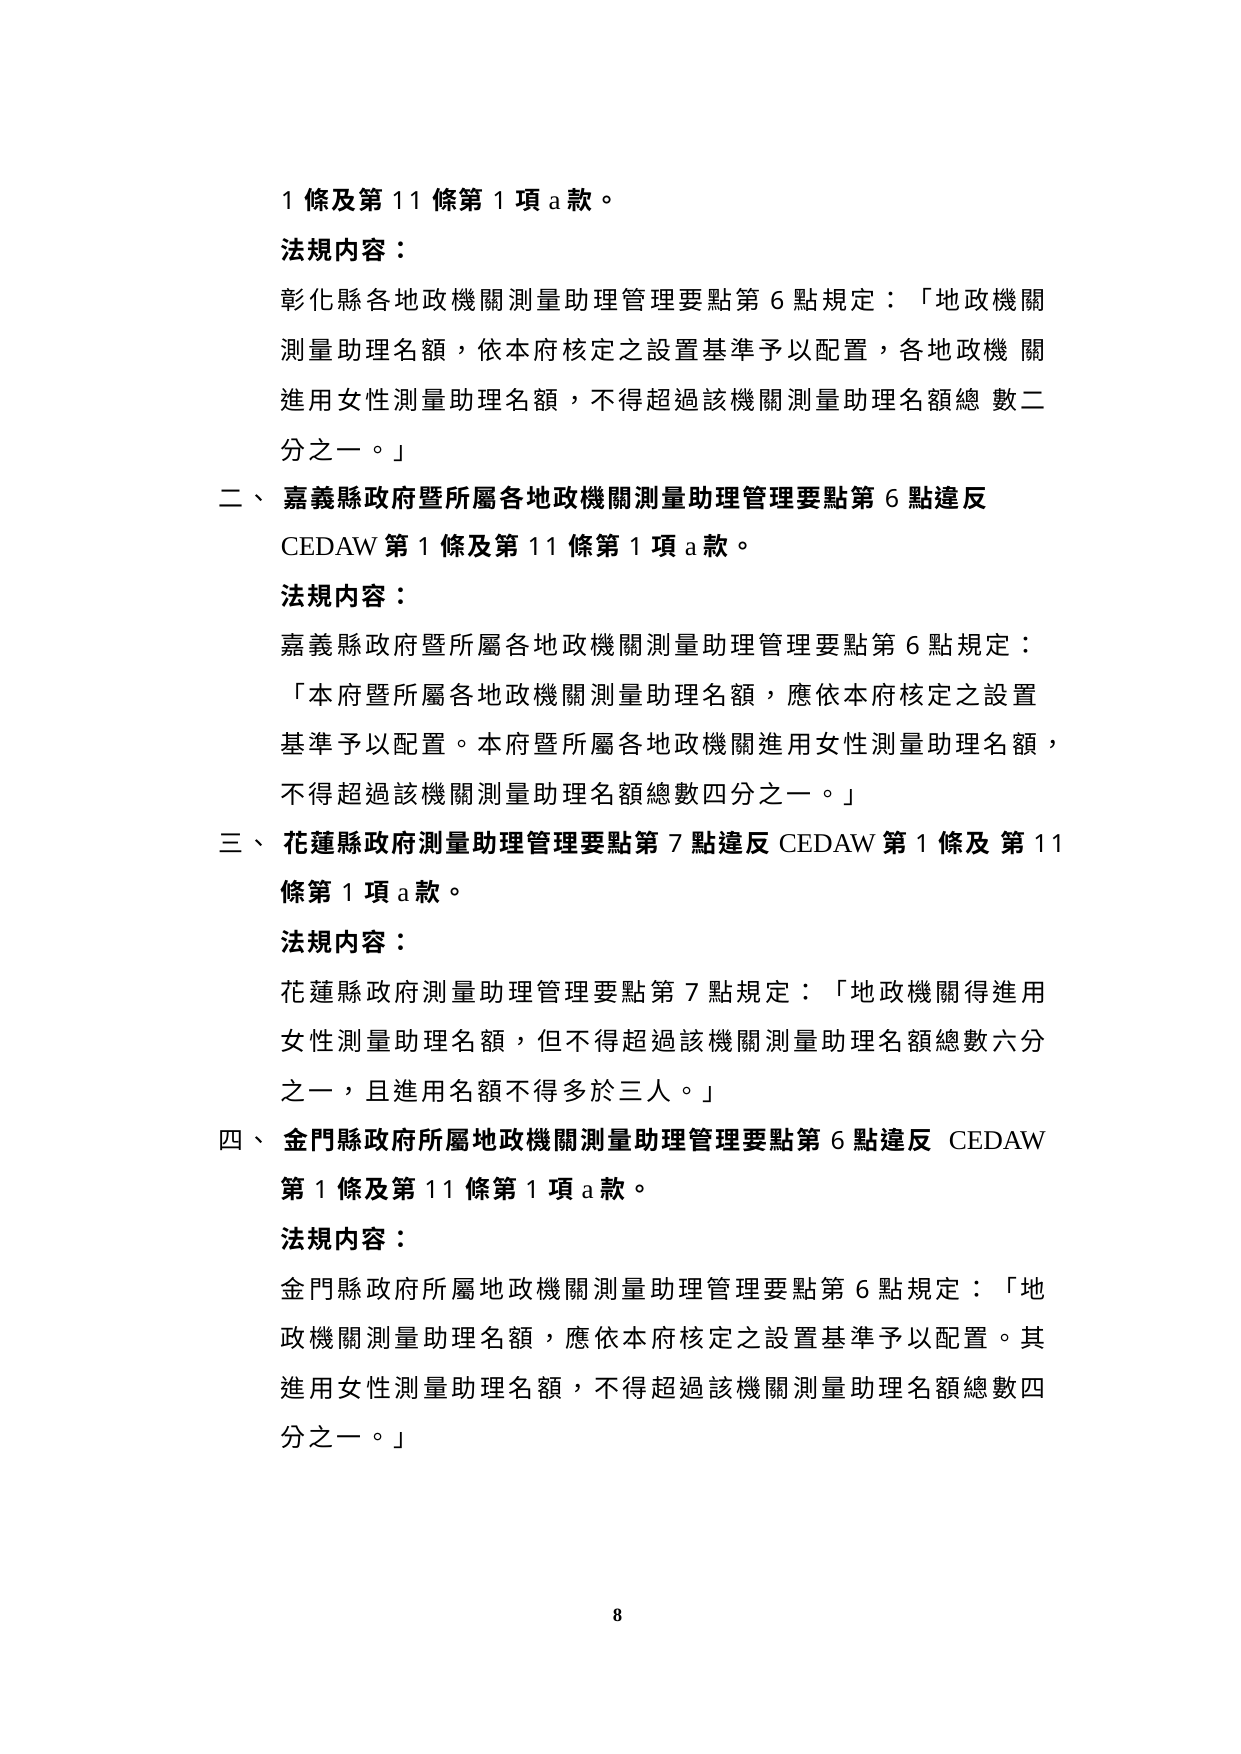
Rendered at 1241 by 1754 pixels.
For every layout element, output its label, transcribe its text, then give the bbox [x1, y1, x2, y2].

text_box 8 [613, 1603, 628, 1623]
text_box 1條及第11條第1項a款。 法規内容： 彰化縣各地政機關測量助理管理要點第6點規定：「地政機關 測量助理名額，依本府核定之設置基準予以配置，各地政機 關進用女性測量助理名額，不得超過該機關測量助理名額總 數二分之一。」 二、 嘉義縣政府暨所屬各地政機關測量助理管理要點第6點違反 CEDAW第1條及第11條第1項a款。 法規内容： 嘉義縣政府暨所屬各地政機關測量助理管理要點第6點規定： 「本府暨所屬各地政機關測量助理名額，應依本府核定之設置 基準予以配置。本府暨所屬各地政機關進用女性測量助理名額， 不得超過該機關測量助理名額總數四分之一。」 三、 花蓮縣政府測量助理管理要點第7點違反CEDAW第1條及 第11條第1項a款。 法規内容： 花蓮縣政府測量助理管理要點第7點規定：「地政機關得進用 女性測量助理名額，但不得超過該機關測量助理名額總數六分 之一，且進用名額不得多於三人。」 四、 金門縣政府所屬地政機關測量助理管理要點第6點違反 CEDAW第1條及第11條第1項a款。 法規内容： 金門縣政府所屬地政機關測量助理管理要點第6點規定：「地 政機關測量助理名額，應依本府核定之設置基準予以配置。其 進用女性測量助理名額，不得超過該機關測量助理名額總數四 分之一。」 [218, 165, 1072, 1449]
